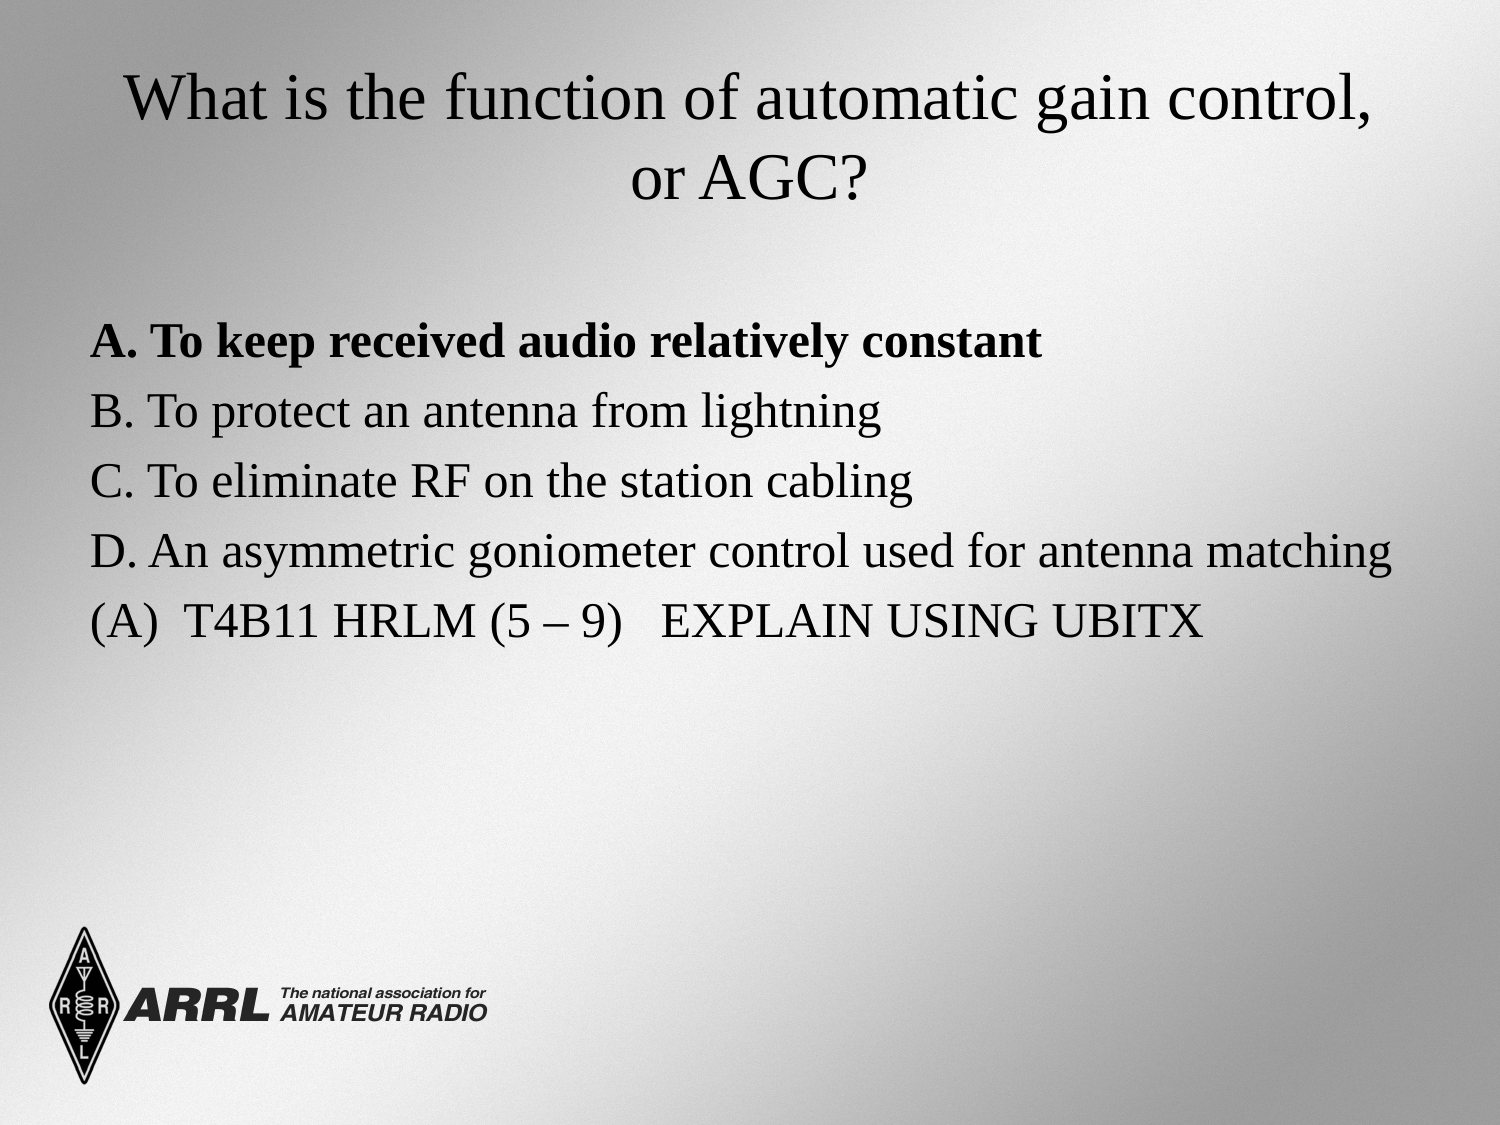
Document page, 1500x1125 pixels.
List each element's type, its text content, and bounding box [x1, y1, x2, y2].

picture [0, 0, 1500, 1125]
title What is the function of automatic gain control, or AGC? [75, 45, 1425, 233]
list A. To keep received audio relatively constant B. To protect an antenna from lightning C. To eliminate RF on the station cabling D. An asymmetric goniometer control used for antenna matching (A) T4B11 HRLM (5 – 9) EXPLAIN USING UBITX [75, 299, 1425, 1005]
